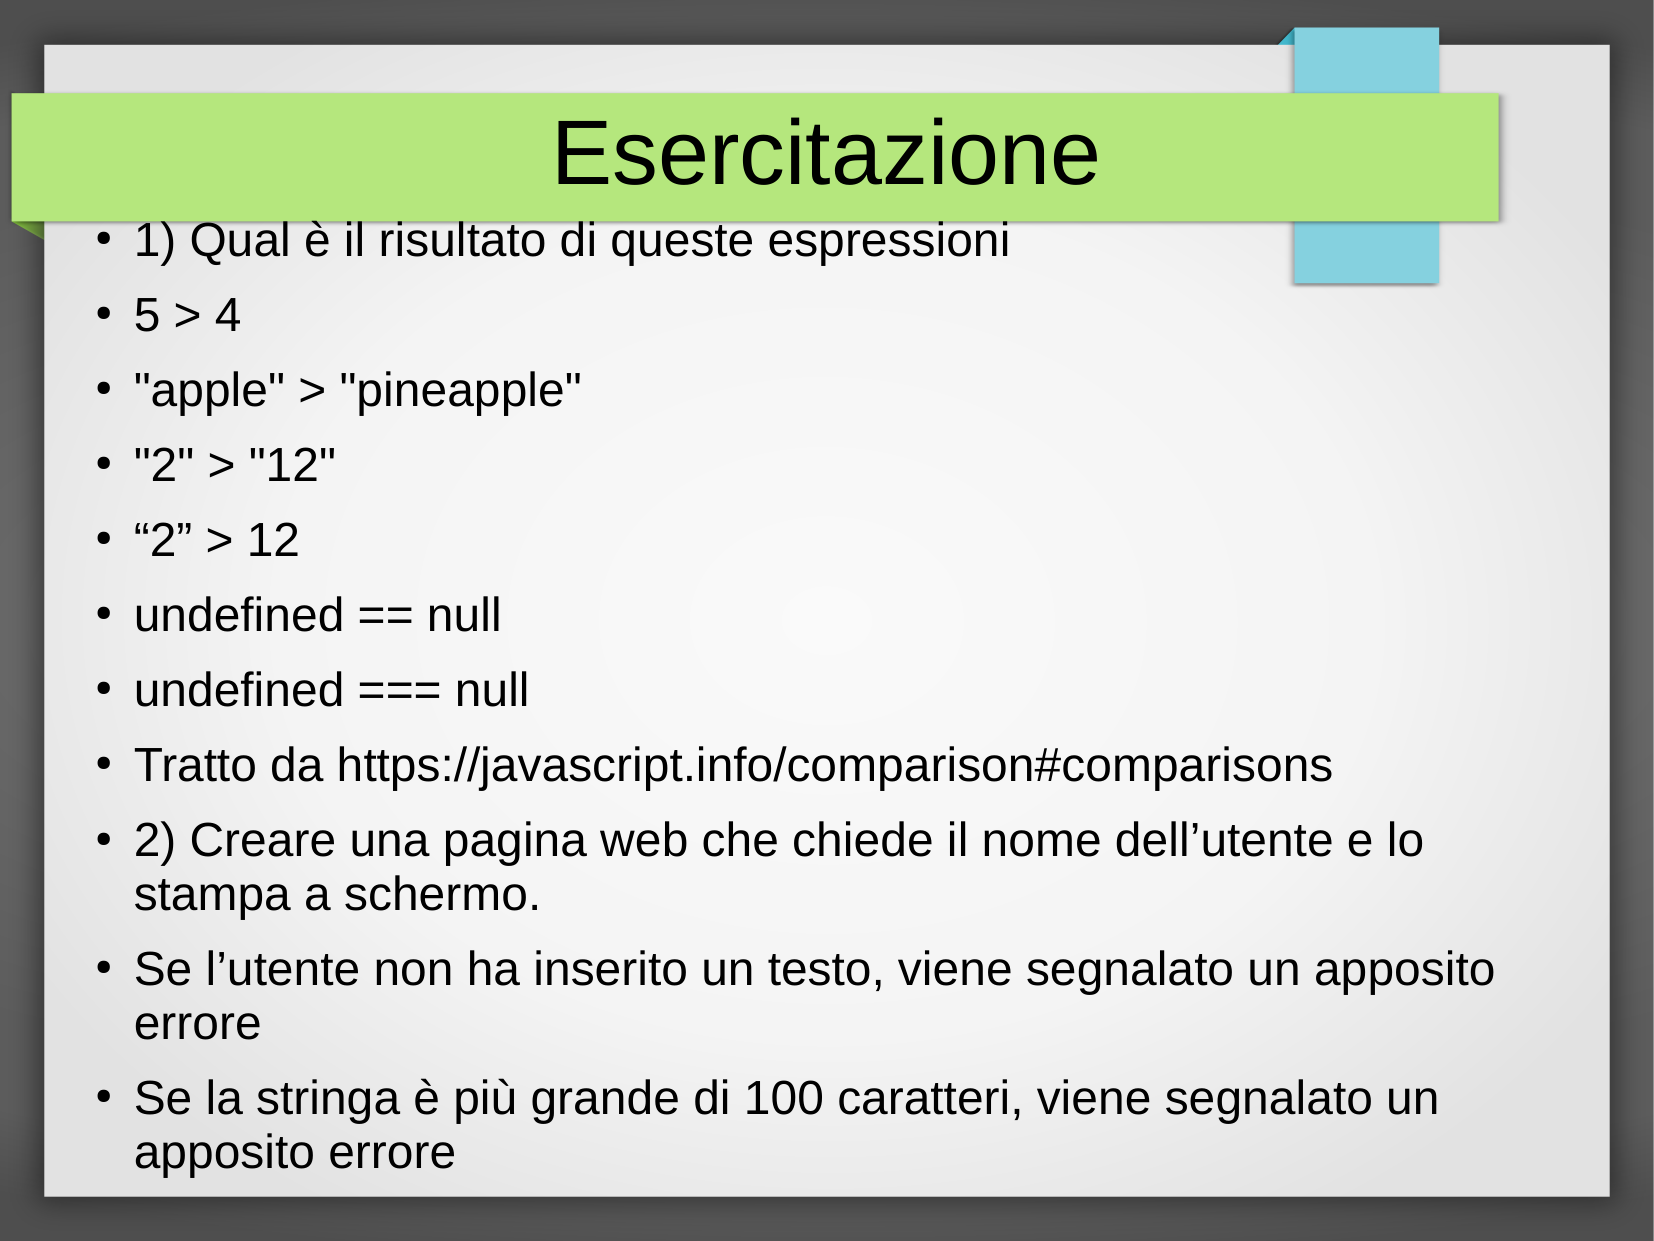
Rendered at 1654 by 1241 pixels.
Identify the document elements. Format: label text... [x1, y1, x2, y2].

title Esercitazione [82, 49, 1571, 212]
list 1) Qual è il risultato di queste espressioni 5 > 4 "apple" > "pineapple" "2" > "12" “2” > 12 undefined == null undefined === null Tratto da https://javascript.info/comparison#comparisons 2) Creare una pagina web che chiede il nome dell’utente e lo stampa a schermo. Se l’utente non ha inserito un testo, viene segnalato un apposito errore Se la stringa è più grande di 100 caratteri, viene segnalato un apposito errore [82, 212, 1571, 1182]
picture [0, 0, 1654, 1241]
